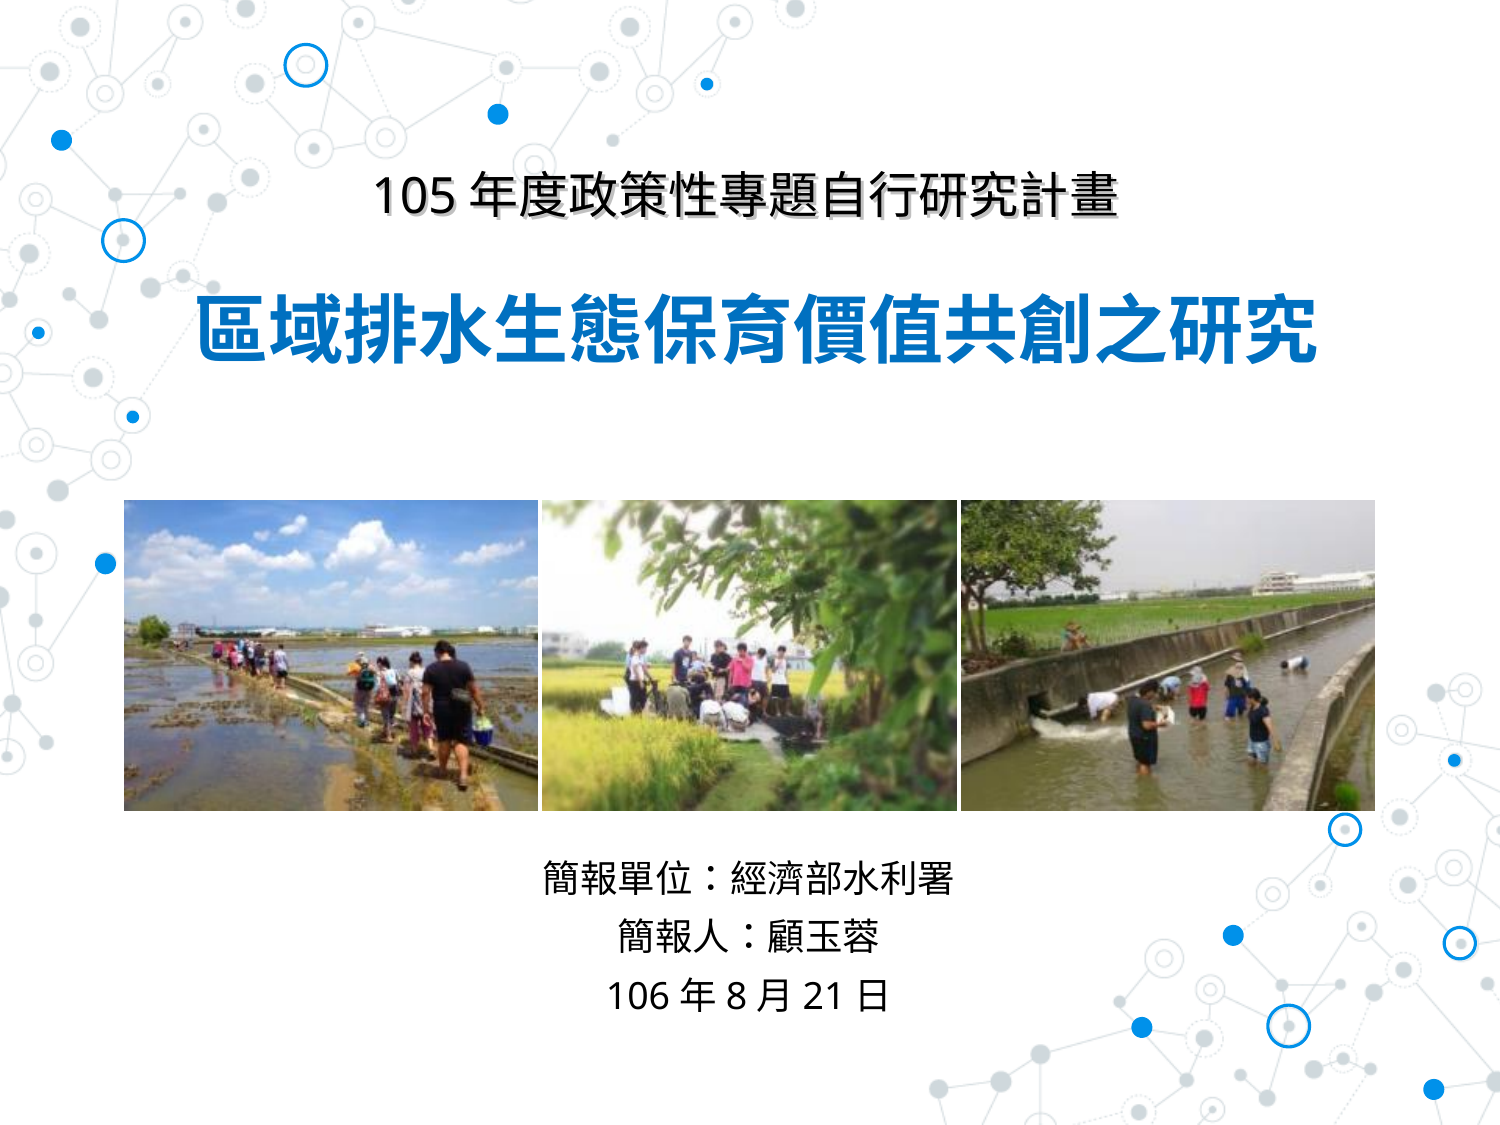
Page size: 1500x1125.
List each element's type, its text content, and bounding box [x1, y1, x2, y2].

picture [961, 500, 1375, 811]
title 區域排水生態保育價值共創之研究 [171, 267, 1341, 504]
text_box 簡報單位：經濟部水利署 簡報人：顧玉蓉 106年8月21日 [270, 834, 1228, 1006]
picture [124, 500, 538, 811]
text_box 105年度政策性專題自行研究計畫 [356, 156, 1134, 231]
picture [542, 500, 957, 811]
